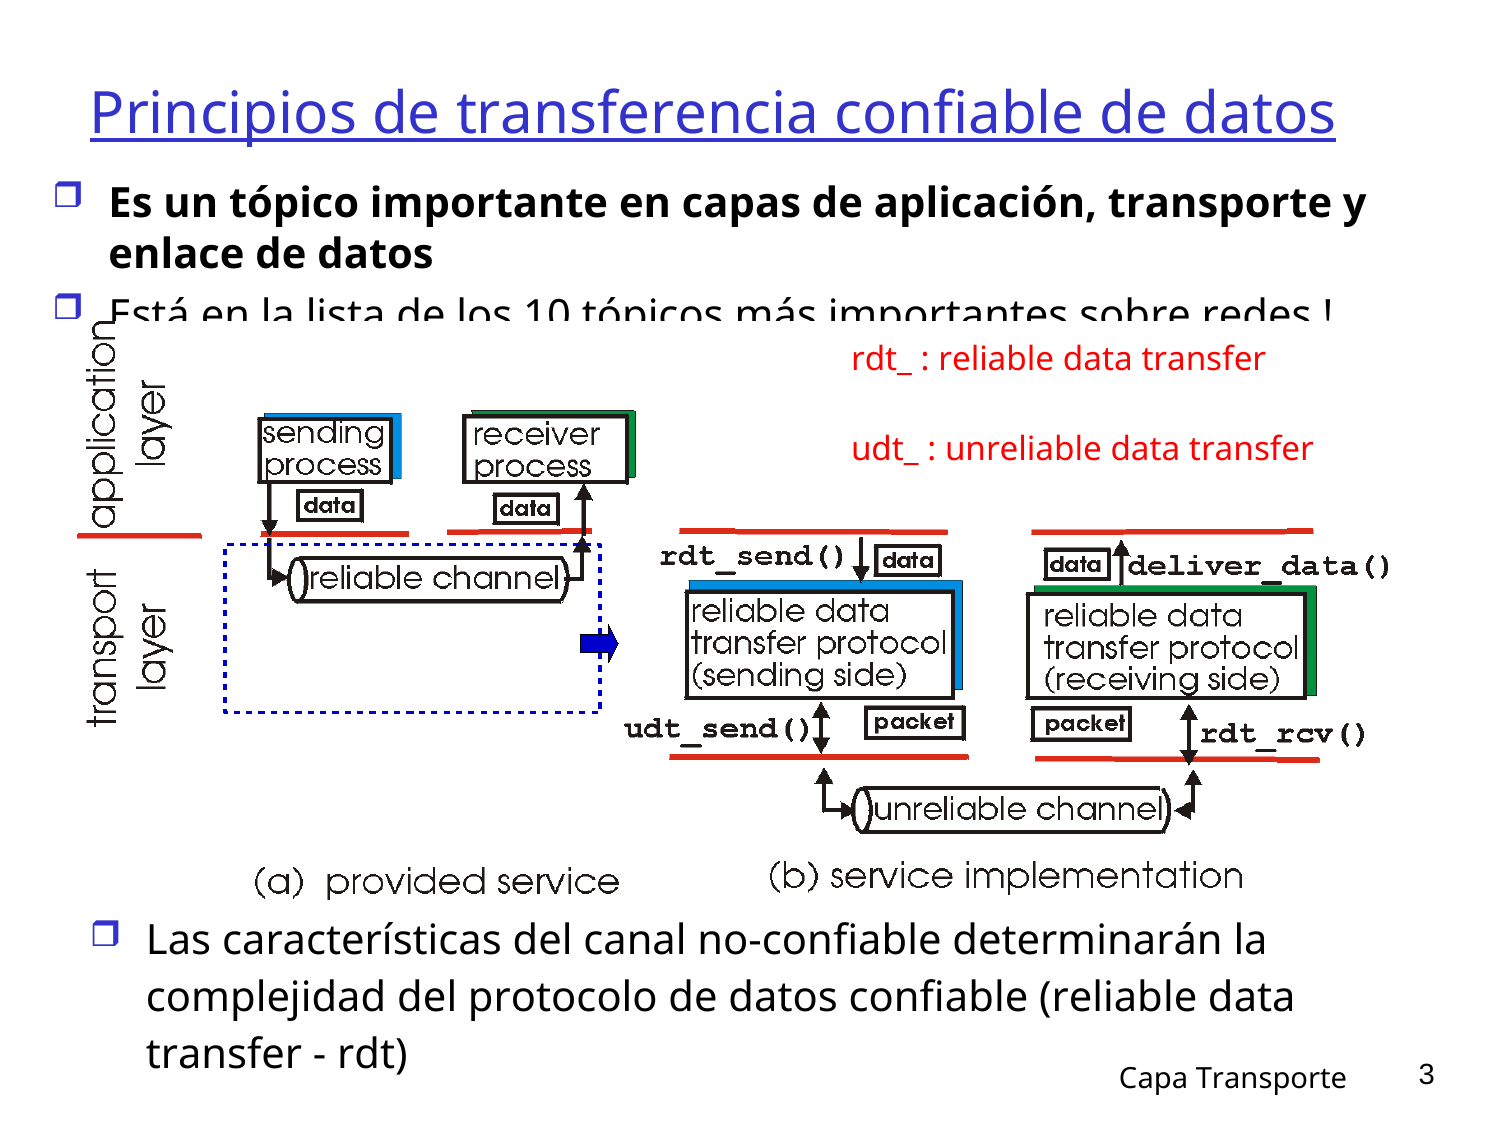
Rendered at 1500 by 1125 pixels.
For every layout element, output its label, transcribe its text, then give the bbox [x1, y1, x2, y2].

text_box [580, 624, 619, 663]
text_box rdt_ : reliable data transfer udt_ : unreliable data transfer [836, 326, 1330, 479]
list Es un tópico importante en capas de aplicación, transporte y enlace de datos Está en la lista de los 10 tópicos más importantes sobre redes ! [37, 168, 1463, 356]
title Principios de transferencia confiable de datos [75, 33, 1438, 168]
picture [77, 321, 1388, 901]
list Las características del canal no-confiable determinarán la complejidad del protocolo de datos confiable (reliable data transfer - rdt)‏ [75, 902, 1352, 1068]
